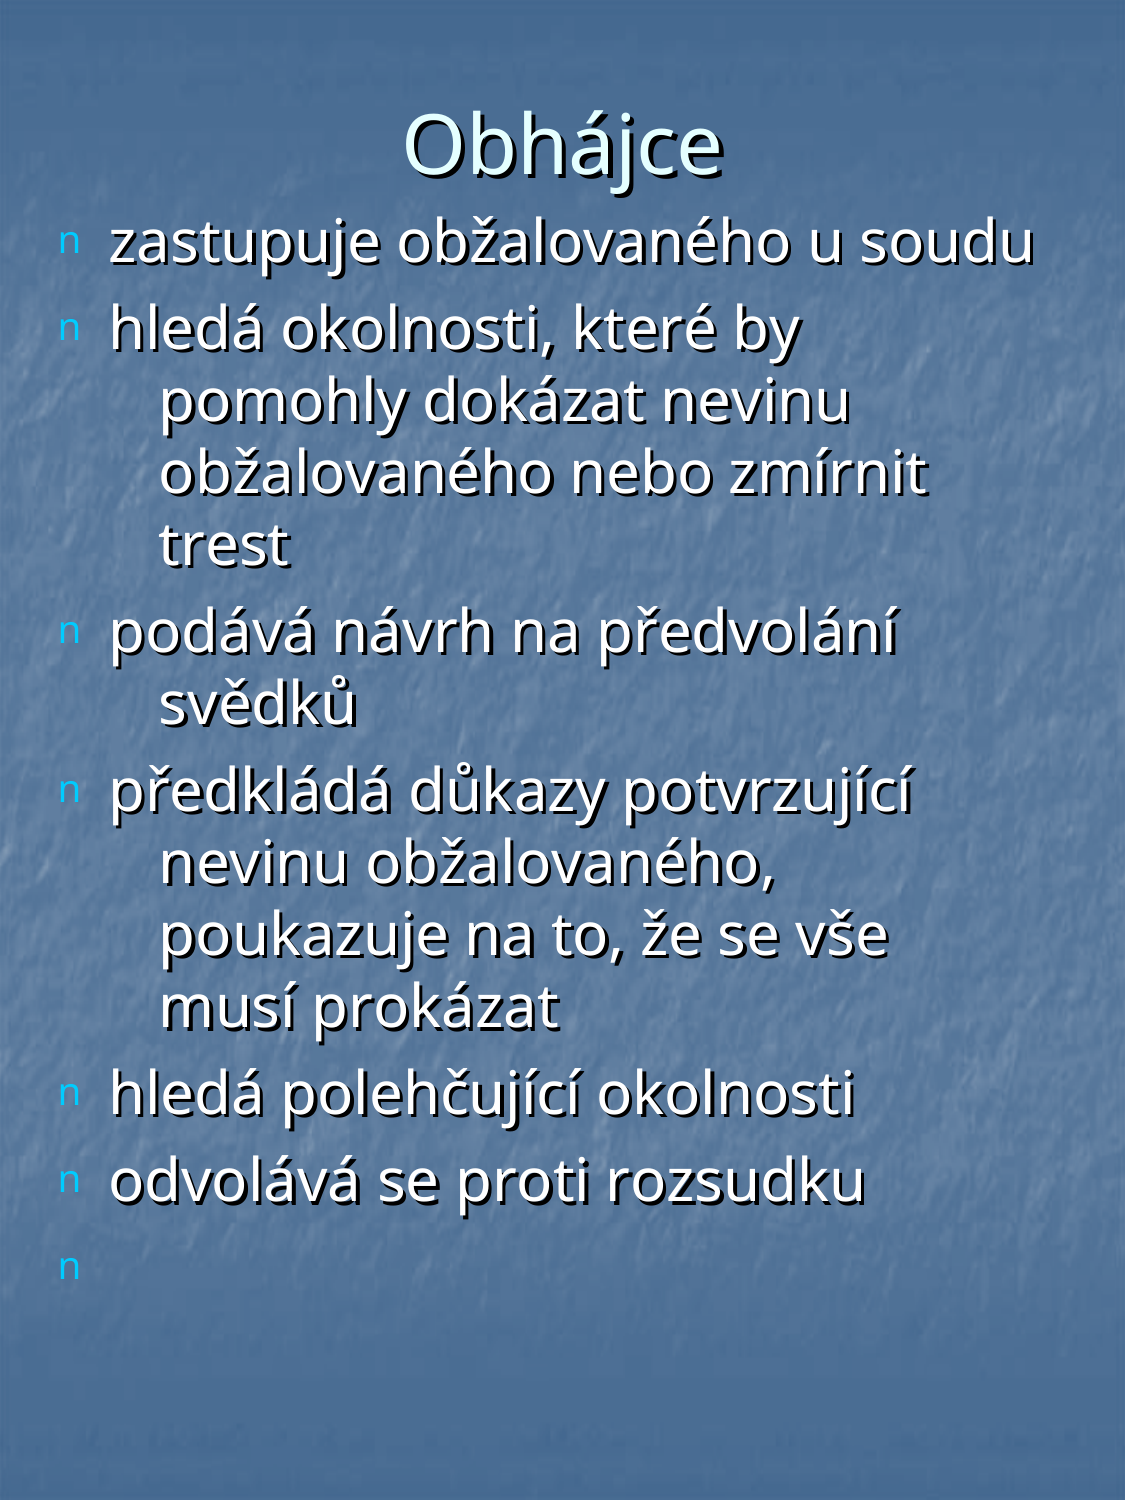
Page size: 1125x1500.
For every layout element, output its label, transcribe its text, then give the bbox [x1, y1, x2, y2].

title Obhájce [56, 83, 1069, 195]
list zastupuje obžalovaného u soudu hledá okolnosti, které by pomohly dokázat nevinu obžalovaného nebo zmírnit trest podává návrh na předvolání svědků předkládá důkazy potvrzující nevinu obžalovaného, poukazuje na to, že se vše musí prokázat hledá polehčující okolnosti odvolává se proti rozsudku [42, 194, 1056, 1261]
